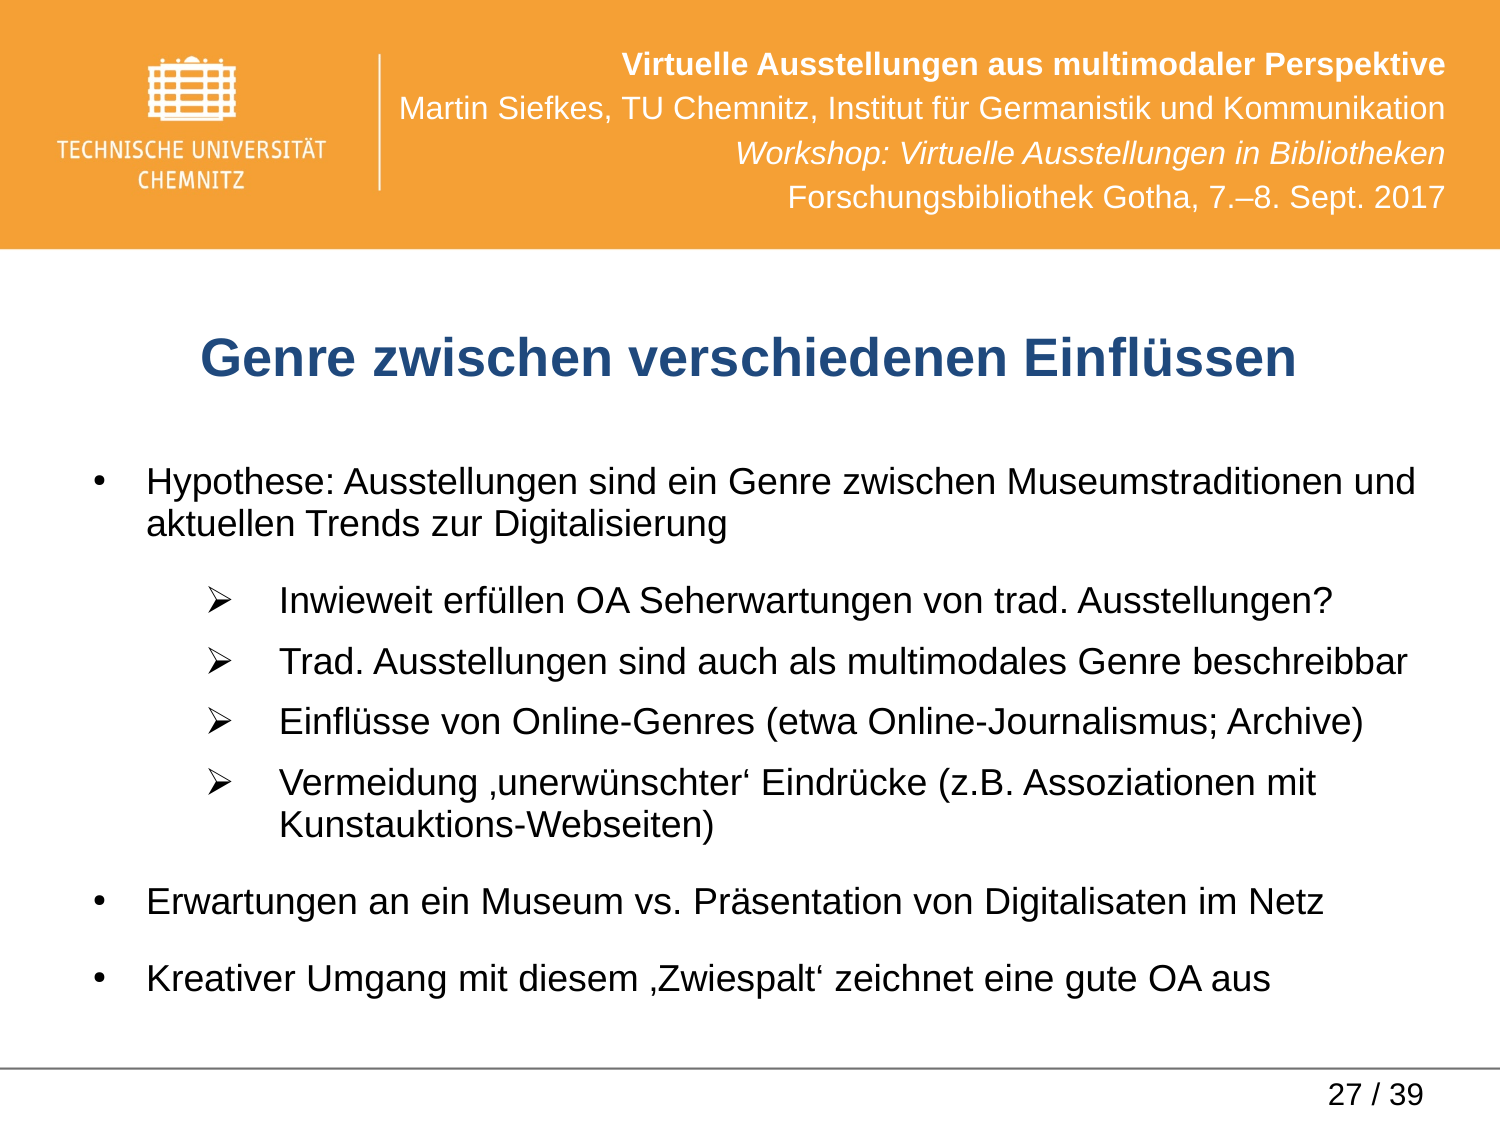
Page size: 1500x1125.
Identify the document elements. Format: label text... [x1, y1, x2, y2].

text_box <Foliennummer> / 39 [1211, 1069, 1500, 1120]
picture [0, 0, 1500, 1125]
list Hypothese: Ausstellungen sind ein Genre zwischen Museumstraditionen und aktuellen Trends zur Digitalisierung  Inwieweit erfüllen OA Seherwartungen von trad. Ausstellungen?  Trad. Ausstellungen sind auch als multimodales Genre beschreibbar  Einflüsse von Online-Genres (etwa Online-Journalismus; Archive)  Vermeidung ‚unerwünschter‘ Eindrücke (z.B. Assoziationen mit Kunstauktions-Webseiten) Erwartungen an ein Museum vs. Präsentation von Digitalisaten im Netz Kreativer Umgang mit diesem ‚Zwiespalt‘ zeichnet eine gute OA aus [75, 460, 1426, 969]
list [419, 45, 774, 197]
text_box Genre zwischen verschiedenen Einflüssen [59, 314, 1441, 449]
